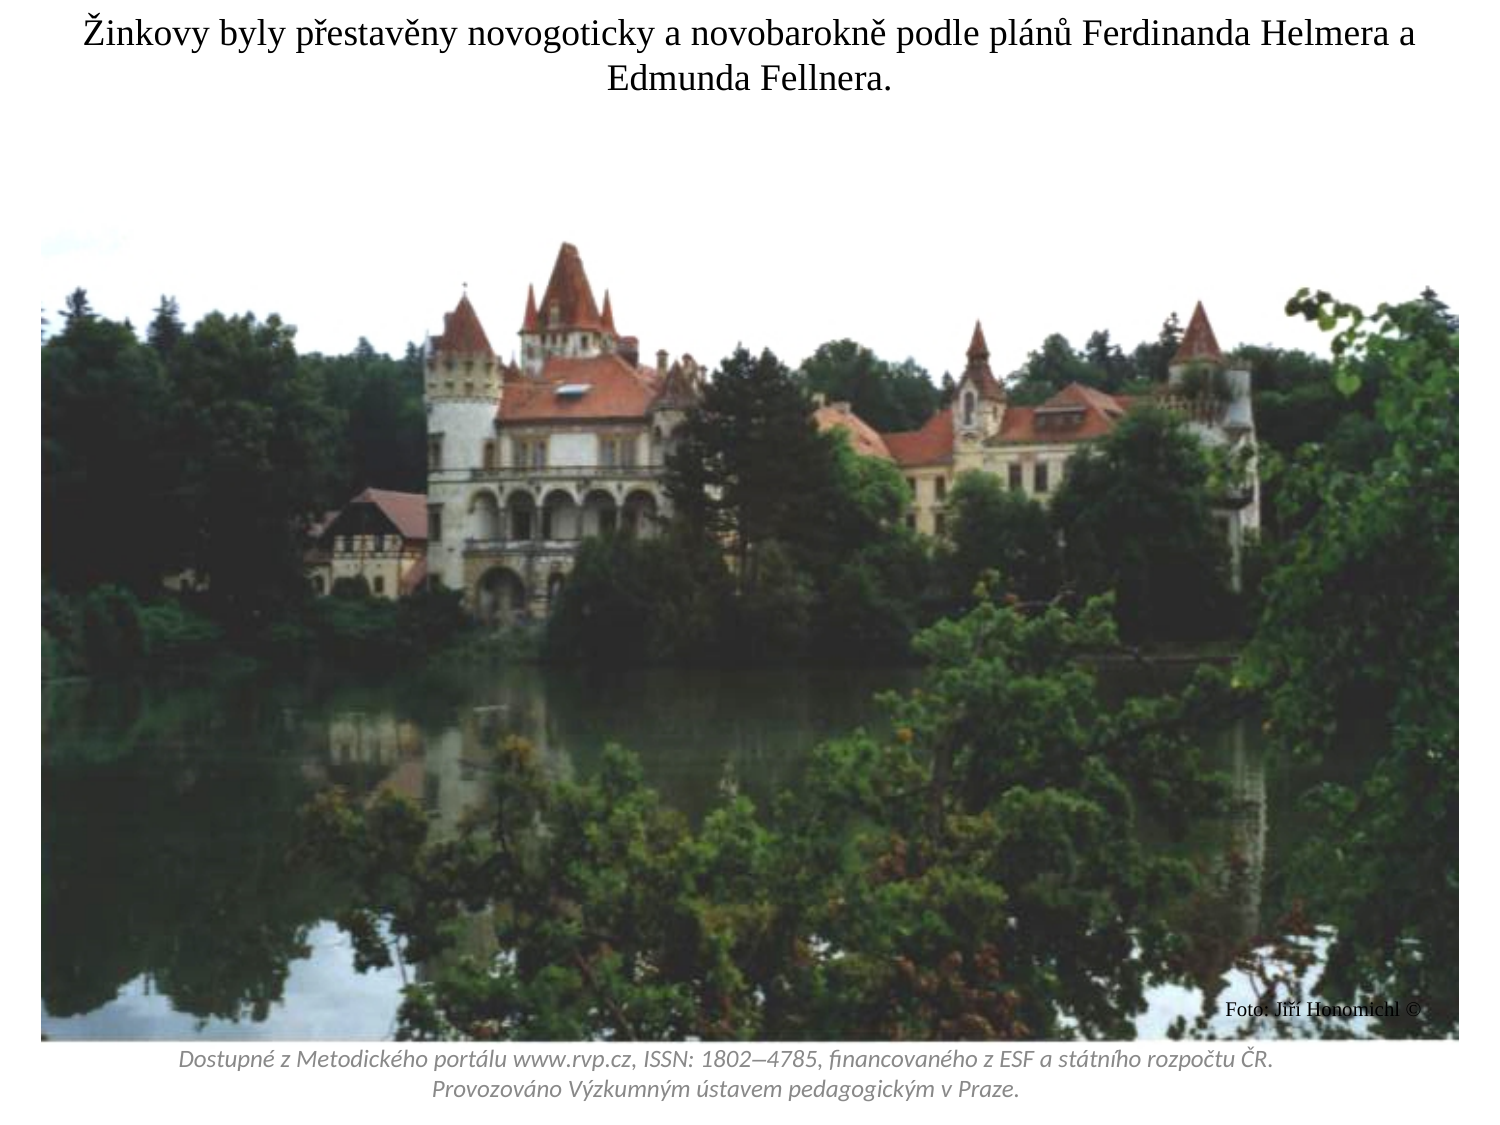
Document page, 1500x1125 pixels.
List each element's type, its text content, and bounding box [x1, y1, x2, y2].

text_box Žinkovy byly přestavěny novogoticky a novobarokně podle plánů Ferdinanda Helmera a Edmunda Fellnera. [0, 0, 1500, 106]
text_box Dostupné z Metodického portálu www.rvp.cz, ISSN: 1802–4785, financovaného z ESF a státního rozpočtu ČR. Provozováno Výzkumným ústavem pedagogickým v Praze. [105, 1042, 1348, 1103]
text_box Foto: Jiří Honomichl © [1210, 987, 1443, 1029]
picture [41, 106, 1459, 1050]
